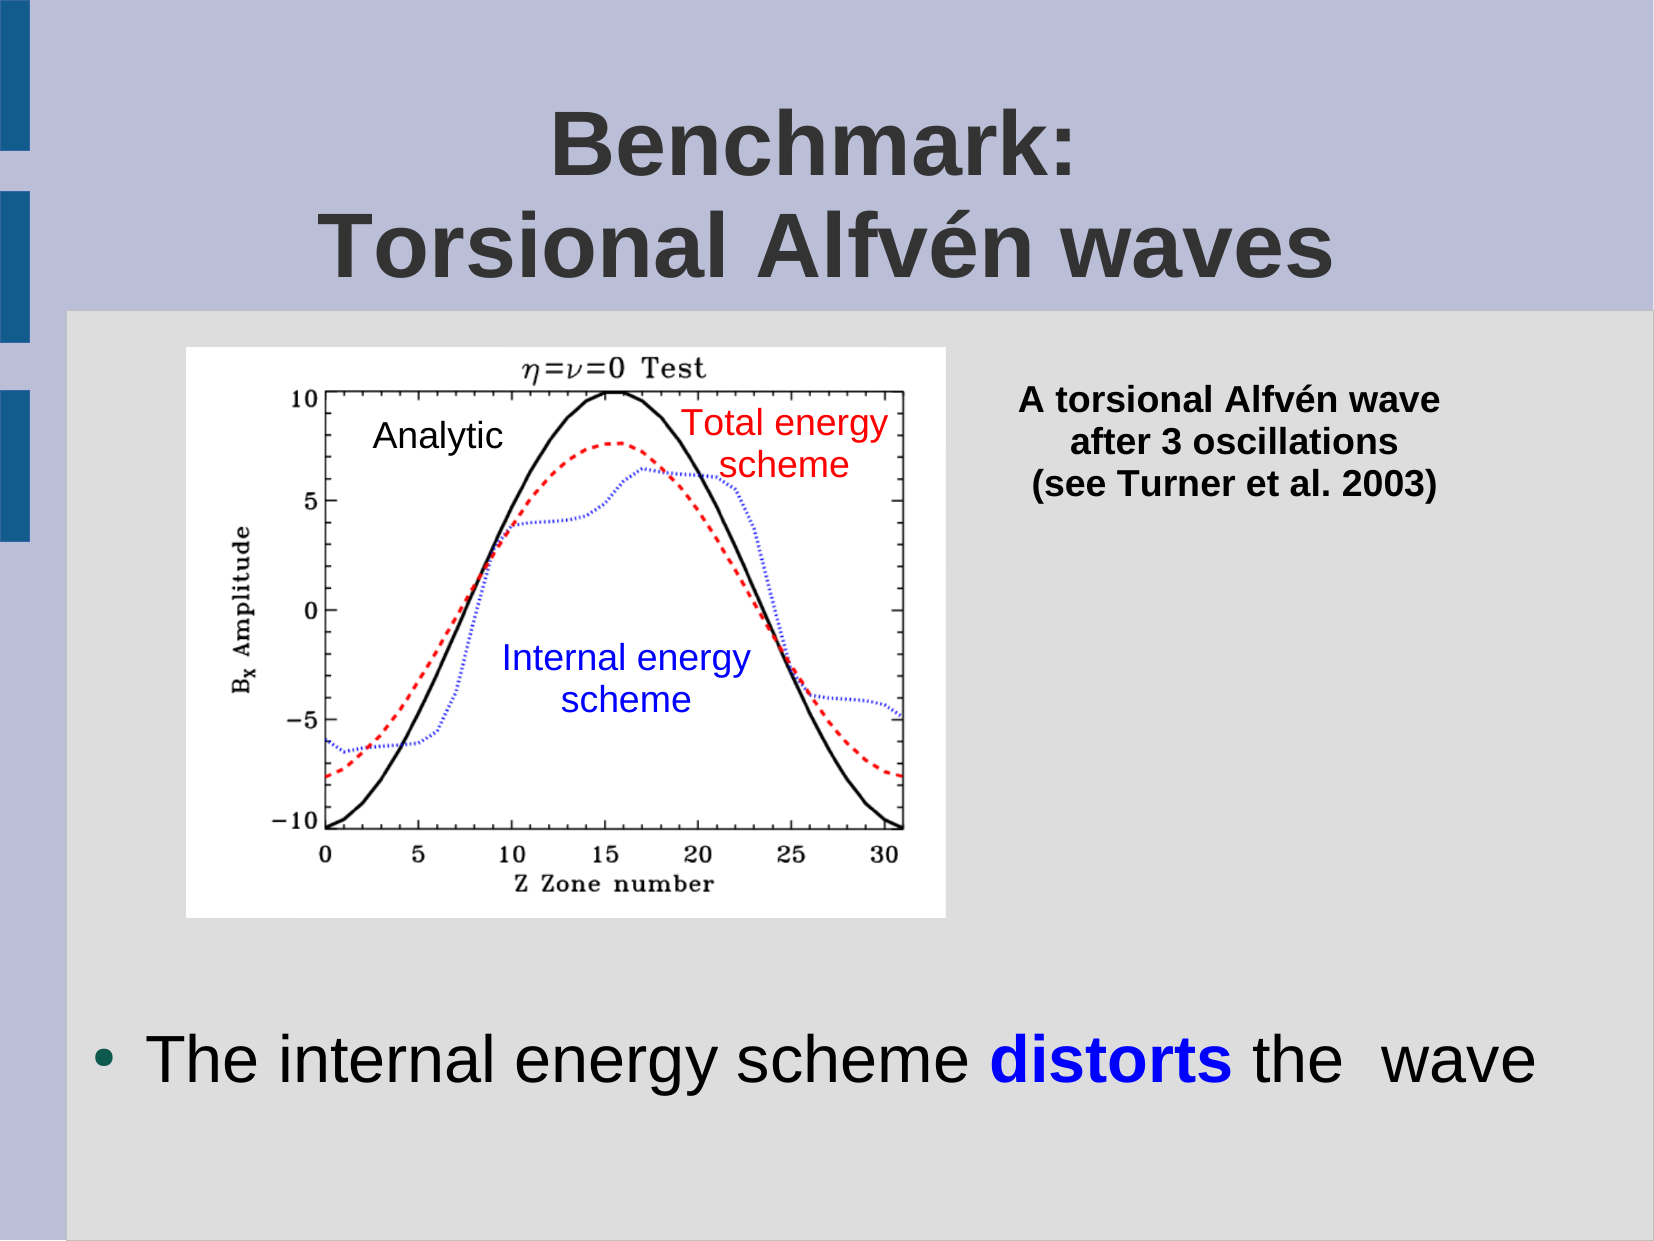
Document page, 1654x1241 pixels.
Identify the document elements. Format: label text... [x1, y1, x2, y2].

text_box Total energy scheme [665, 394, 904, 493]
text_box A torsional Alfvén wave after 3 oscillations (see Turner et al. 2003) [1003, 371, 1538, 569]
list The internal energy scheme distorts the wave [56, 984, 1601, 1164]
title Benchmark: Torsional Alfvén waves [121, 91, 1534, 299]
picture [185, 346, 946, 918]
text_box Analytic [357, 407, 518, 465]
text_box Internal energy scheme [486, 629, 766, 729]
